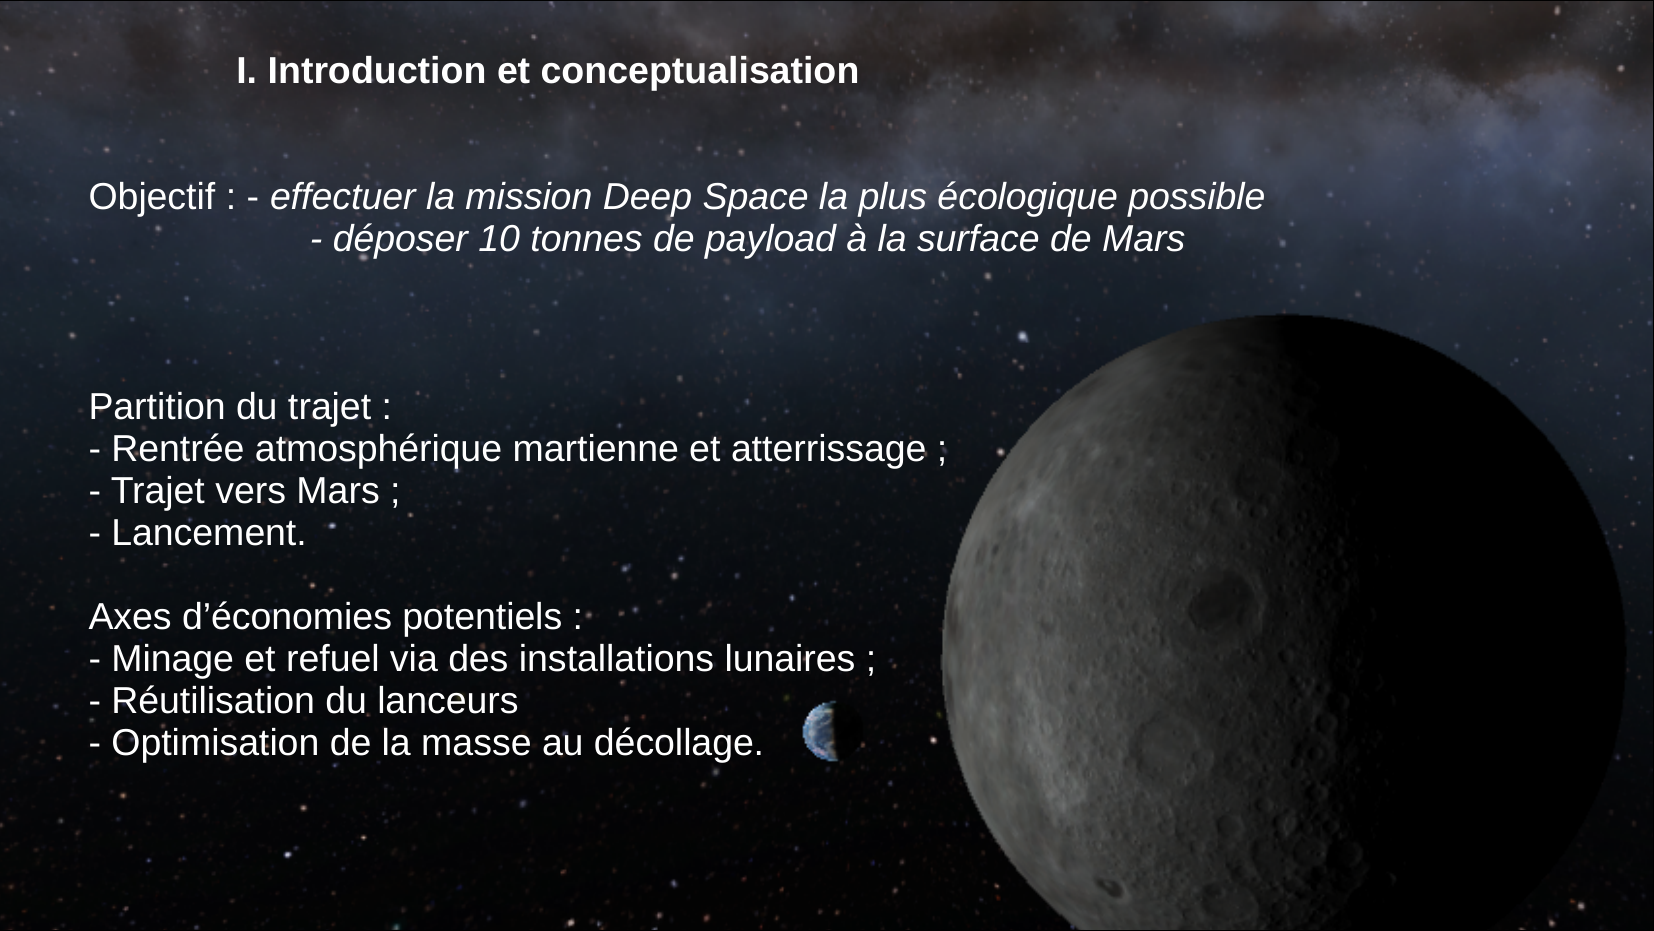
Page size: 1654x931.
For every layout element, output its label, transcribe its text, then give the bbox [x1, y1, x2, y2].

text_box I. Introduction et conceptualisation Objectif : - effectuer la mission Deep Space la plus écologique possible - déposer 10 tonnes de payload à la surface de Mars Partition du trajet : - Rentrée atmosphérique martienne et atterrissage ; - Trajet vers Mars ; - Lancement. Axes d’économies potentiels : - Minage et refuel via des installations lunaires ; - Réutilisation du lanceurs - Optimisation de la masse au décollage. [0, 0, 1654, 931]
